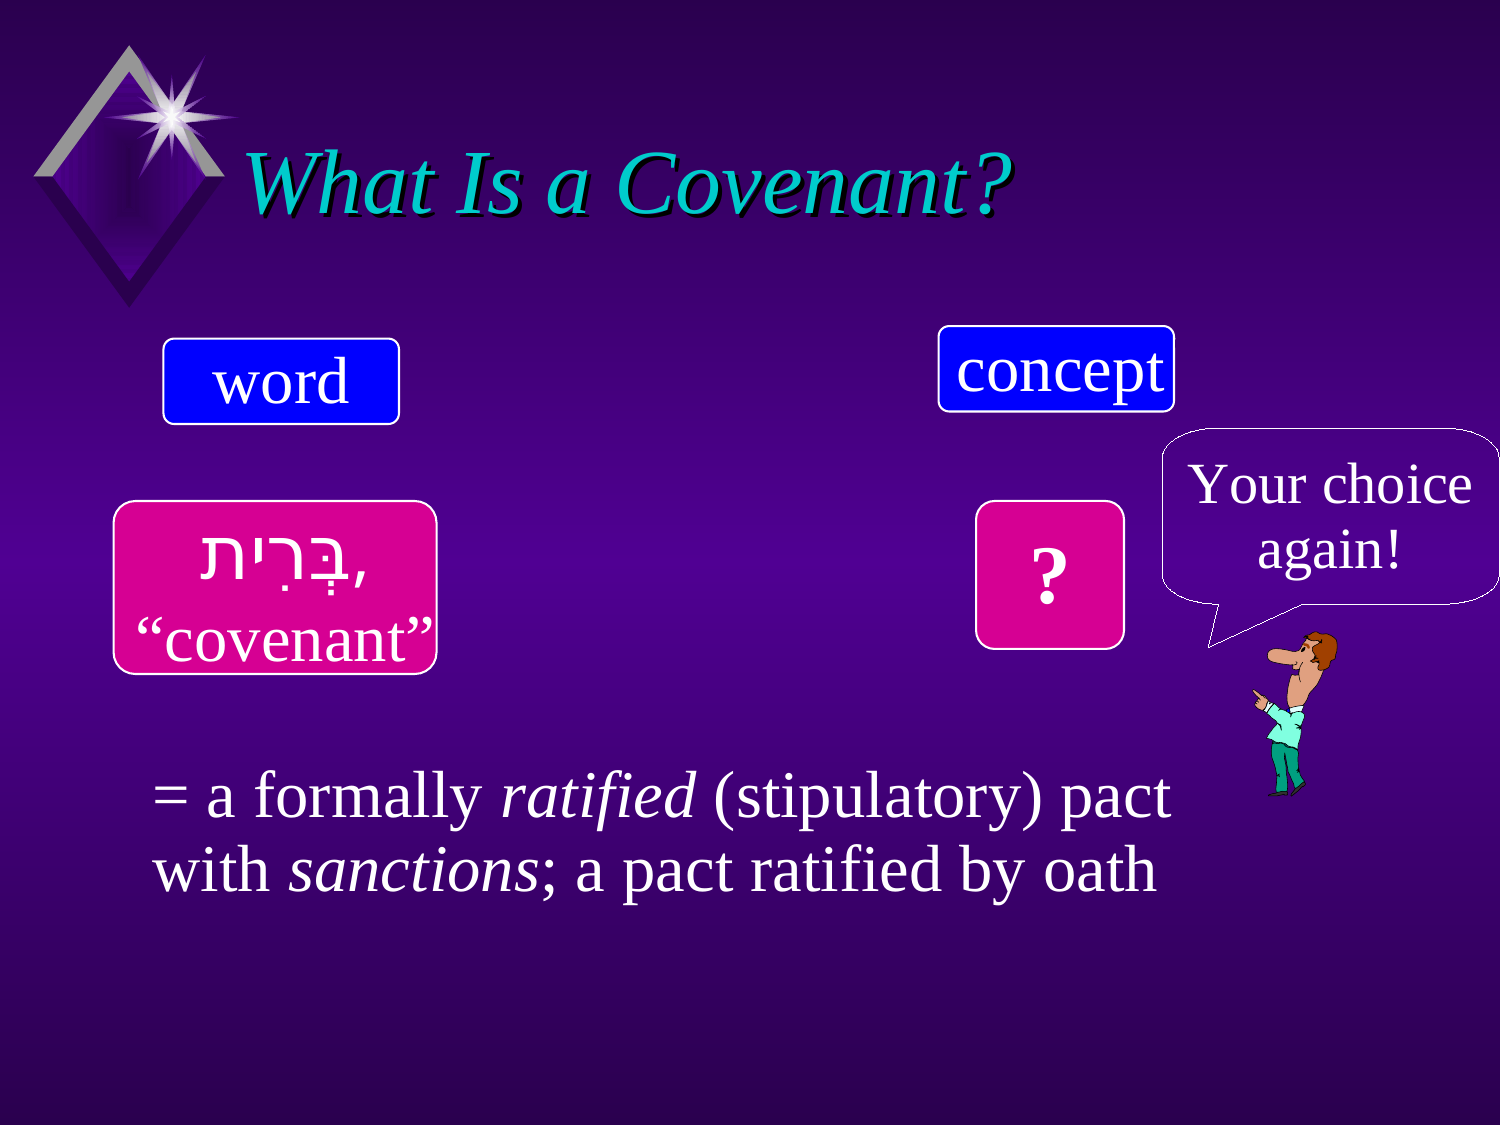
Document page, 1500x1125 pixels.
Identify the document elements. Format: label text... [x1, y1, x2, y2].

text_box Your choice again! [1162, 428, 1500, 648]
title What Is a Covenant? [224, 78, 1388, 288]
text_box בְּרִית, “covenant” [113, 501, 437, 674]
text_box word [163, 338, 399, 425]
chart [1251, 631, 1339, 797]
text_box concept [938, 326, 1175, 412]
text_box ? [976, 500, 1124, 649]
text_box = a formally ratified (stipulatory) pact with sanctions; a pact ratified by oath [137, 749, 1213, 914]
